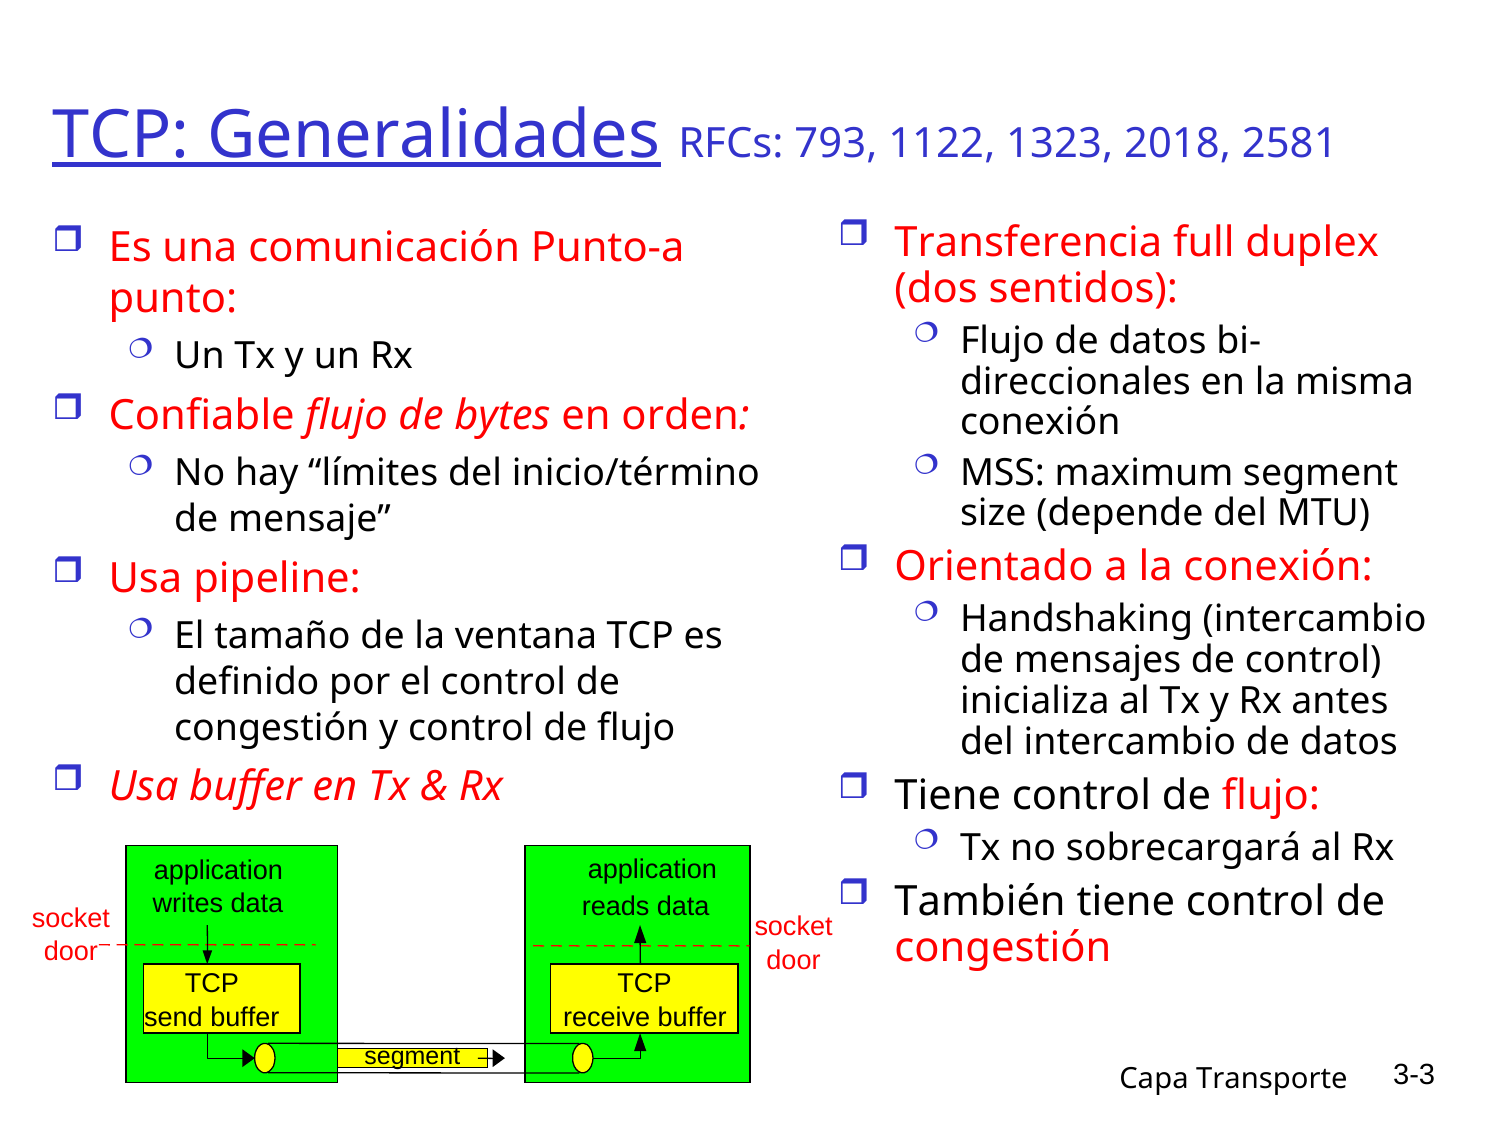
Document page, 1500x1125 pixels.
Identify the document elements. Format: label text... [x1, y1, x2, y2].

text_box send buffer [144, 1001, 280, 1032]
text_box socket [31, 902, 110, 933]
text_box [492, 1049, 505, 1068]
text_box [125, 845, 364, 1083]
text_box segment [364, 1041, 461, 1071]
text_box door [43, 935, 98, 967]
text_box TCP [184, 968, 239, 999]
list Transferencia full duplex (dos sentidos): Flujo de datos bi-direccionales en la misma conexión MSS: maximum segment size (depende del MTU) Orientado a la conexión: Handshaking (intercambio de mensajes de control) inicializa al Tx y Rx antes del intercambio de datos Tiene control de flujo: Tx no sobrecargará al Rx También tiene control de congestión [823, 212, 1463, 922]
text_box [525, 845, 751, 1083]
text_box writes data [152, 888, 284, 919]
text_box door [766, 944, 821, 975]
text_box application [153, 854, 283, 886]
text_box socket [754, 911, 833, 942]
text_box application [587, 854, 717, 885]
text_box TCP [617, 968, 672, 999]
text_box reads data [581, 890, 710, 921]
list Es una comunicación Punto-a punto: Un Tx y un Rx Confiable flujo de bytes en orden: No hay “límites del inicio/término de mensaje” Usa pipeline: El tamaño de la ventana TCP es definido por el control de congestión y control de flujo Usa buffer en Tx & Rx [37, 212, 788, 872]
title TCP: Generalidades RFCs: 793, 1122, 1323, 2018, 2581 [37, 37, 1424, 225]
text_box receive buffer [563, 1001, 727, 1032]
text_box [461, 1048, 488, 1068]
